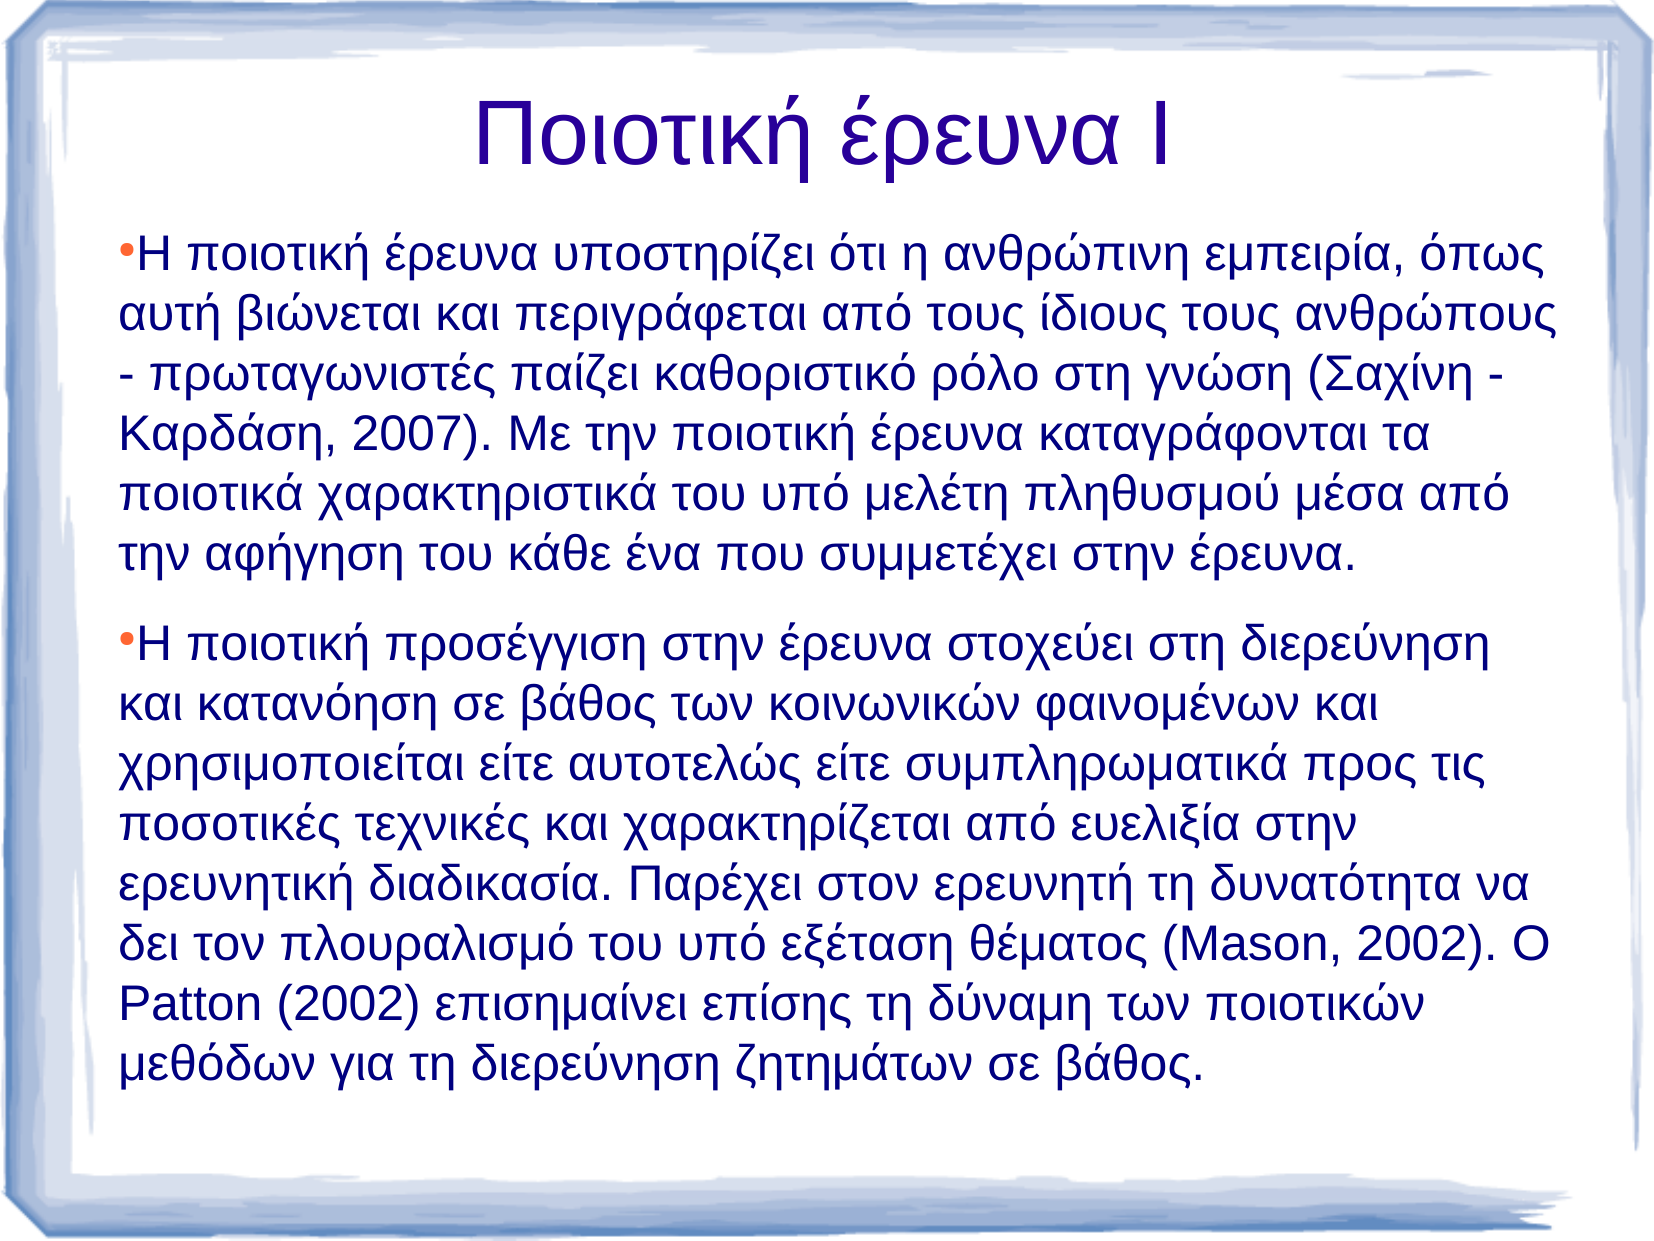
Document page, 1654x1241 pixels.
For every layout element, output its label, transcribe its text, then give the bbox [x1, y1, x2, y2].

title Ποιοτική έρευνα Ι [82, 49, 1565, 207]
list Η ποιοτική έρευνα υποστηρίζει ότι η ανθρώπινη εμπειρία, όπως αυτή βιώνεται και περιγράφεται από τους ίδιους τους ανθρώπους - πρωταγωνιστές παίζει καθοριστικό ρόλο στη γνώση (Σαχίνη - Καρδάση, 2007). Με την ποιοτική έρευνα καταγράφονται τα ποιοτικά χαρακτηριστικά του υπό μελέτη πληθυσμού μέσα από την αφήγηση του κάθε ένα που συμμετέχει στην έρευνα. Η ποιοτική προσέγγιση στην έρευνα στοχεύει στη διερεύνηση και κατανόηση σε βάθος των κοινωνικών φαινομένων και χρησιμοποιείται είτε αυτοτελώς είτε συμπληρωματικά προς τις ποσοτικές τεχνικές και χαρακτηρίζεται από ευελιξία στην ερευνητική διαδικασία. Παρέχει στον ερευνητή τη δυνατότητα να δει τον πλουραλισμό του υπό εξέταση θέματος (Mason, 2002). Ο Patton (2002) επισημαίνει επίσης τη δύναμη των ποιοτικών μεθόδων για τη διερεύνηση ζητημάτων σε βάθος. [118, 220, 1565, 1152]
